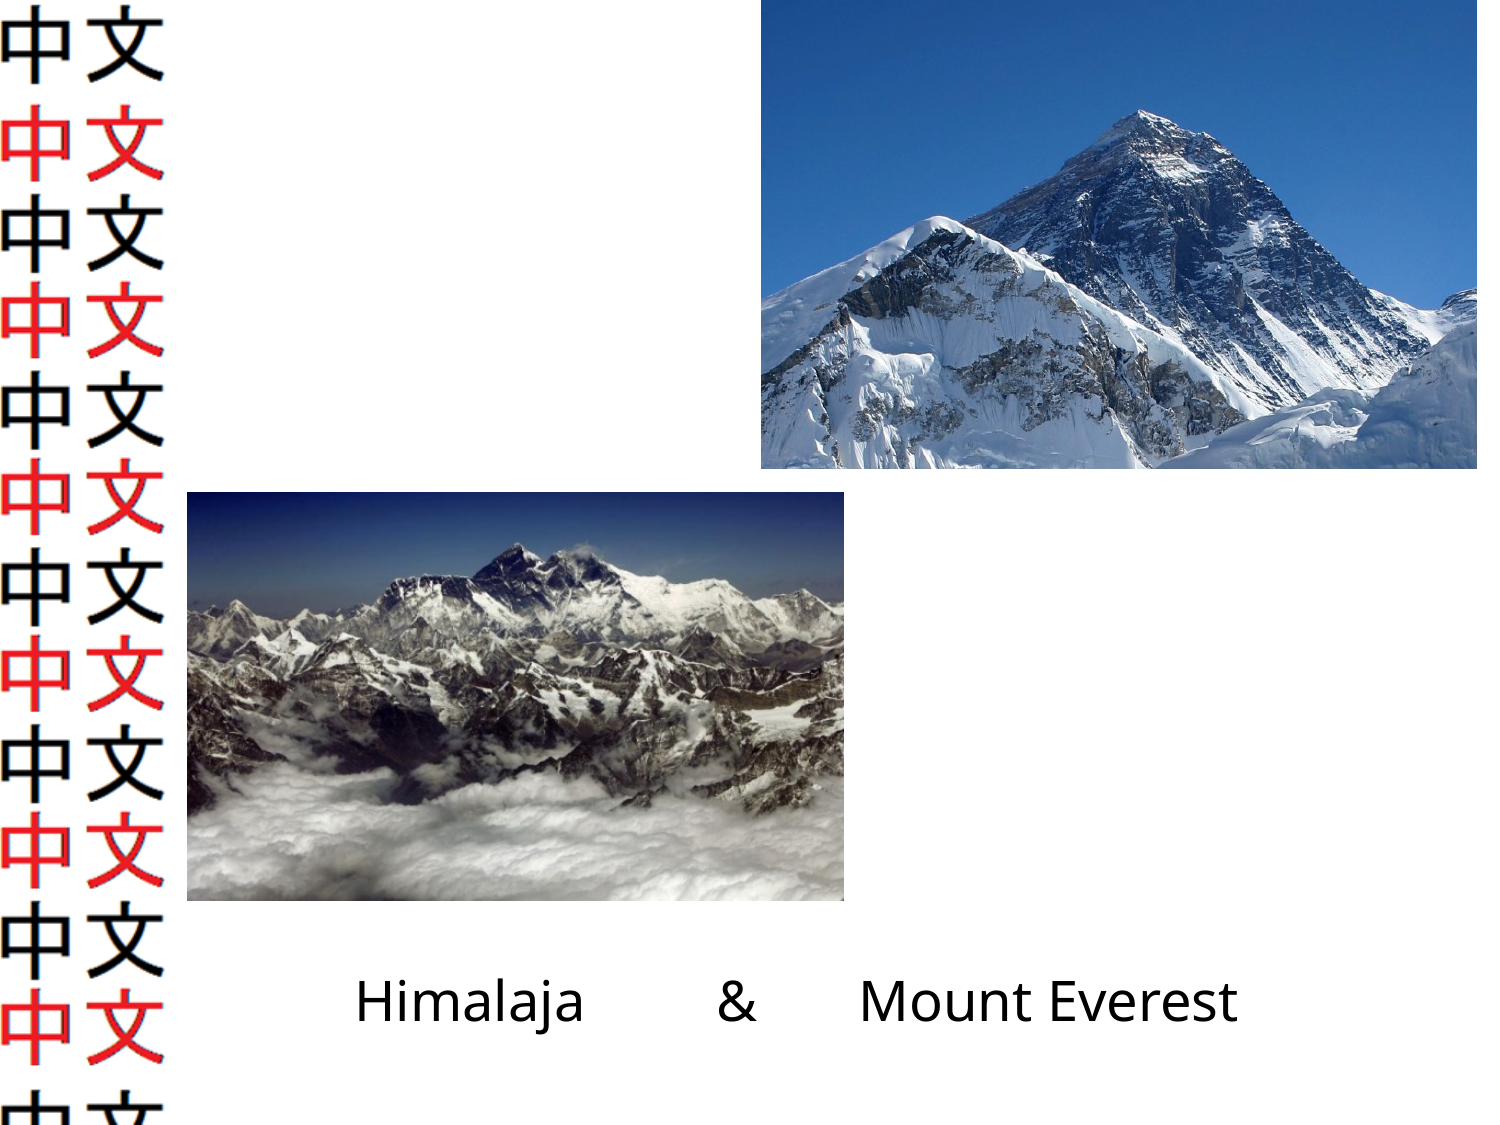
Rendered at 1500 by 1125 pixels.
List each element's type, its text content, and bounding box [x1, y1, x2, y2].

picture [761, 0, 1477, 469]
picture [0, 0, 186, 1125]
title Himalaja & Mount Everest [199, 914, 1432, 1067]
picture [187, 492, 844, 901]
